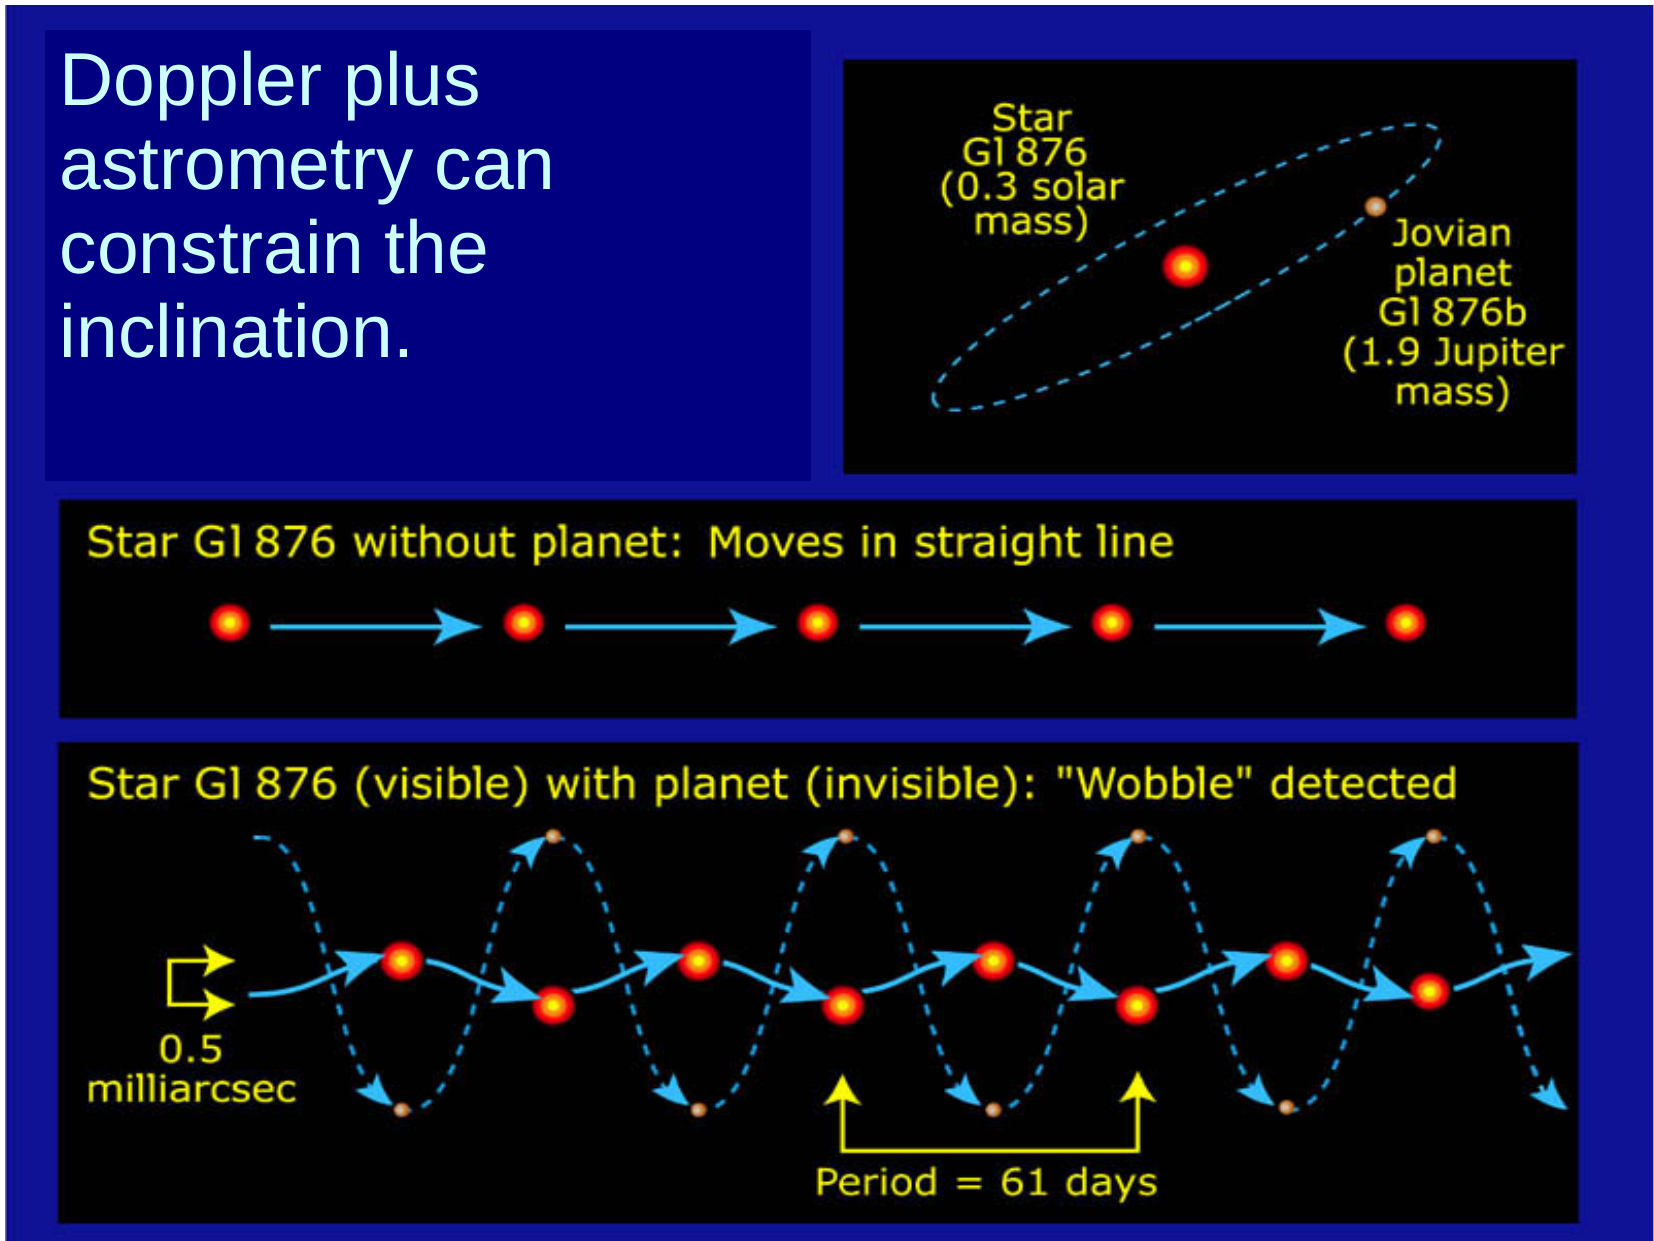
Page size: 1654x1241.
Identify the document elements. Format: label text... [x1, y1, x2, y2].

text_box Doppler plus astrometry can constrain the inclination. [45, 30, 826, 381]
text_box [45, 381, 811, 481]
picture [5, 5, 1654, 1241]
